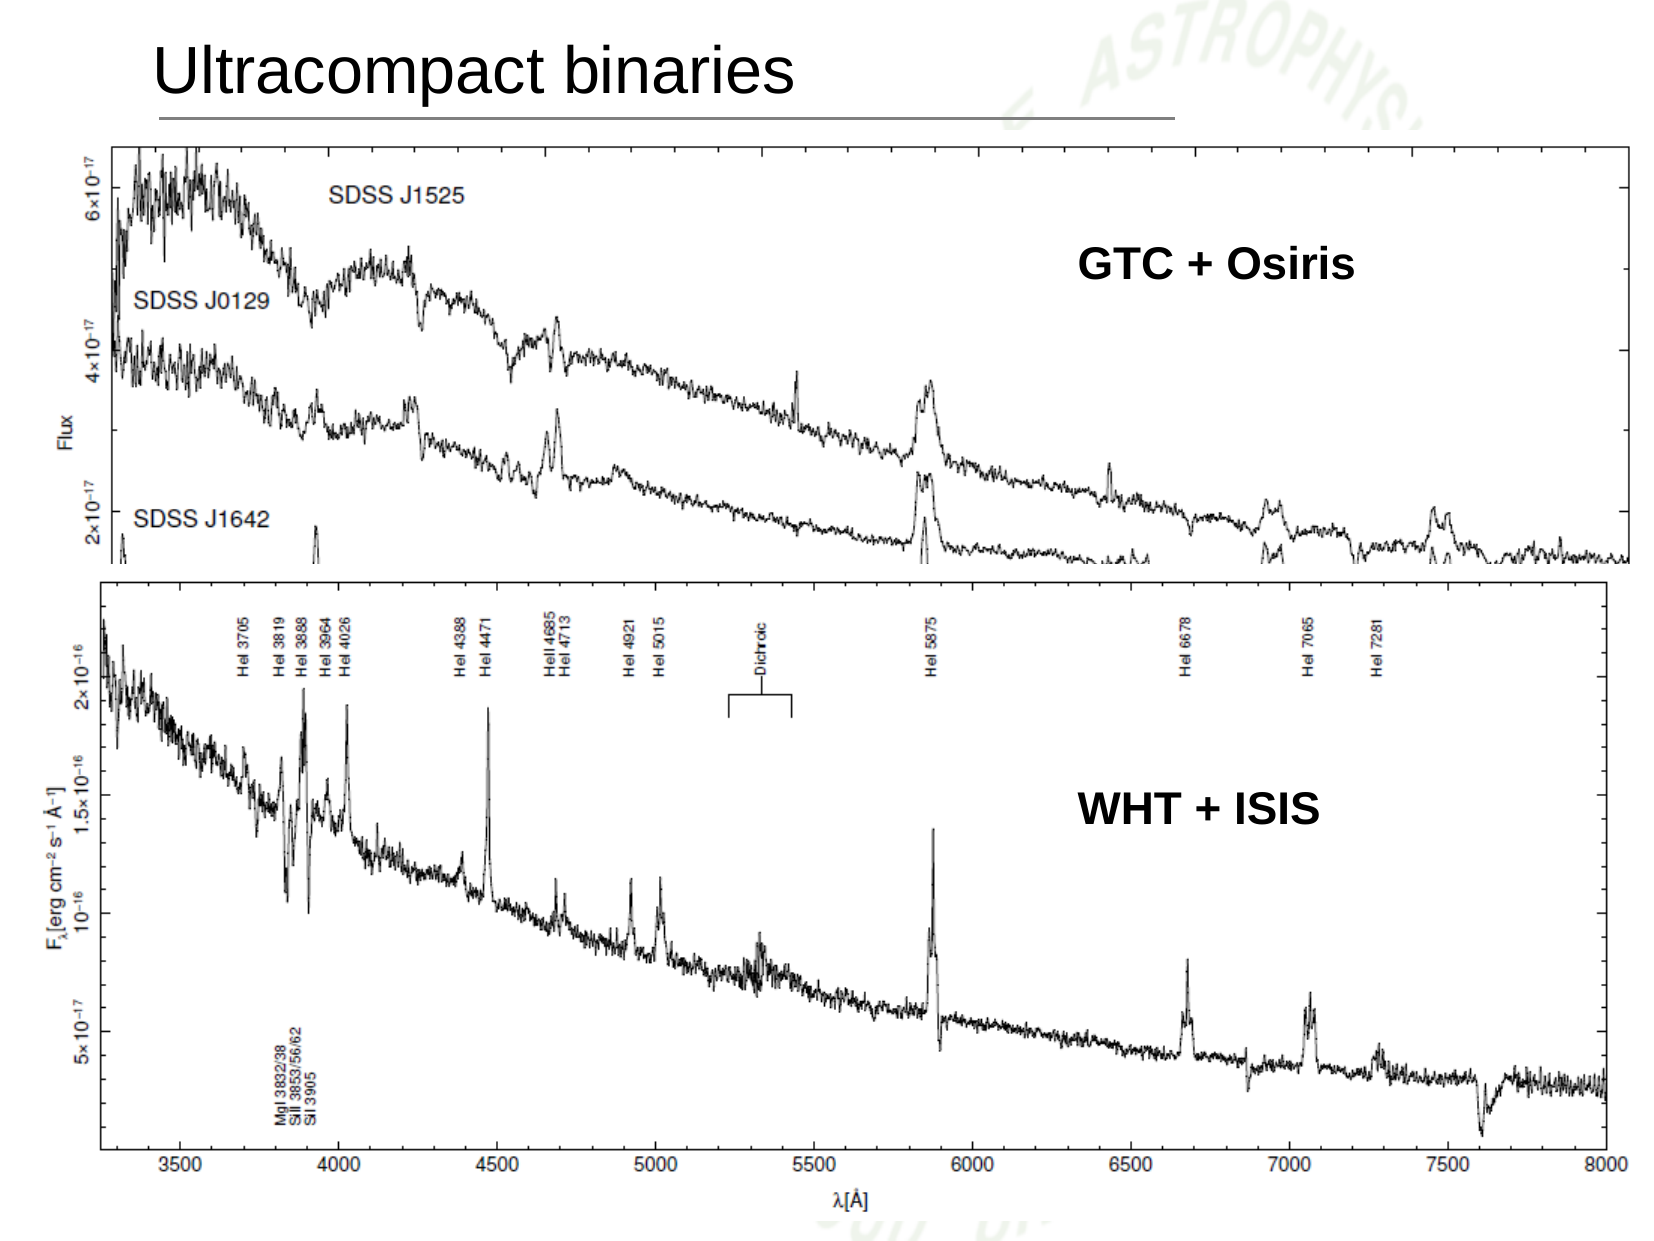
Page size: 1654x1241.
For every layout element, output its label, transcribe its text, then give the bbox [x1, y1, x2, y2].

text_box Ultracompact binaries [23, 22, 818, 119]
text_box WHT + ISIS [1062, 775, 1337, 842]
text_box GTC + Osiris [1062, 230, 1372, 297]
picture [0, 0, 1654, 1241]
